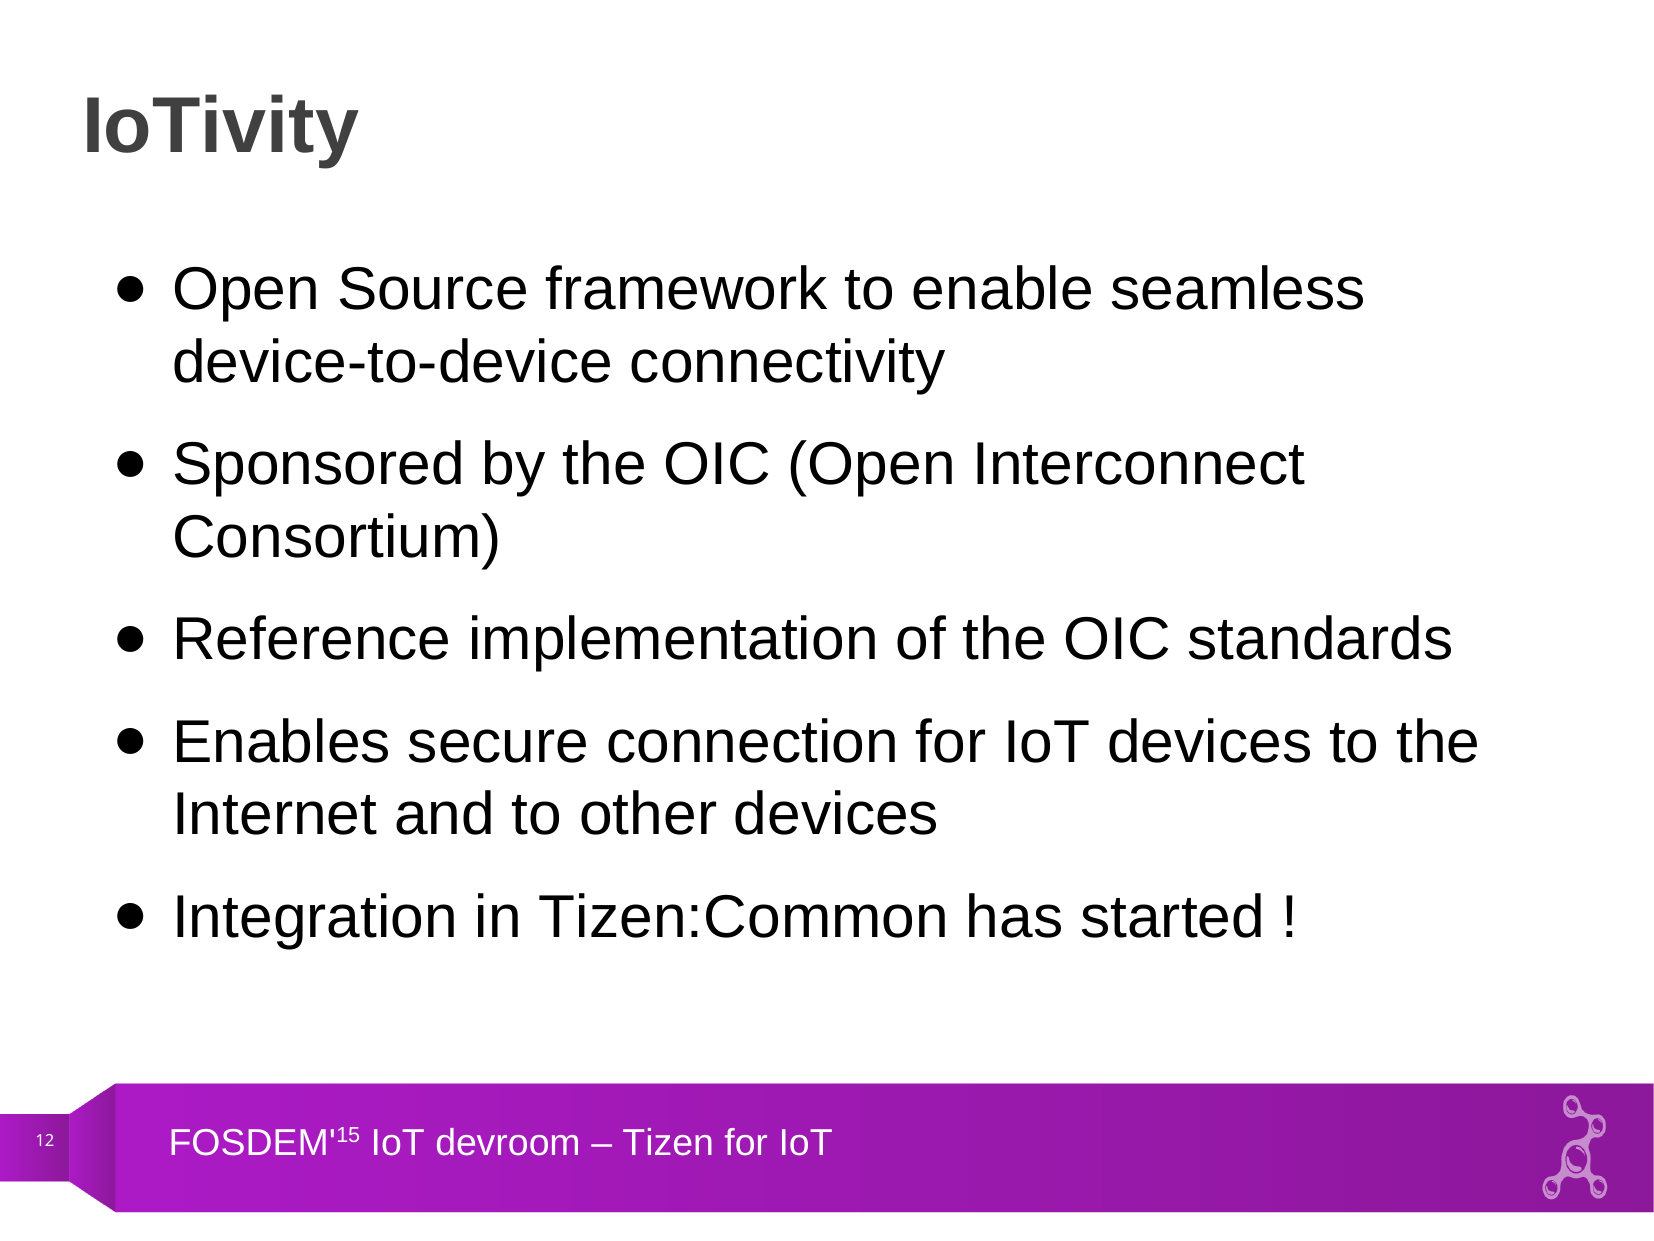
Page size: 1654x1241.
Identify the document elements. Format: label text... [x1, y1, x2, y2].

title IoTivity [82, 73, 1571, 235]
picture [0, 0, 1654, 1241]
list Open Source framework to enable seamless device-to-device connectivity Sponsored by the OIC (Open Interconnect Consortium) Reference implementation of the OIC standards Enables secure connection for IoT devices to the Internet and to other devices Integration in Tizen:Common has started ! [82, 249, 1571, 969]
